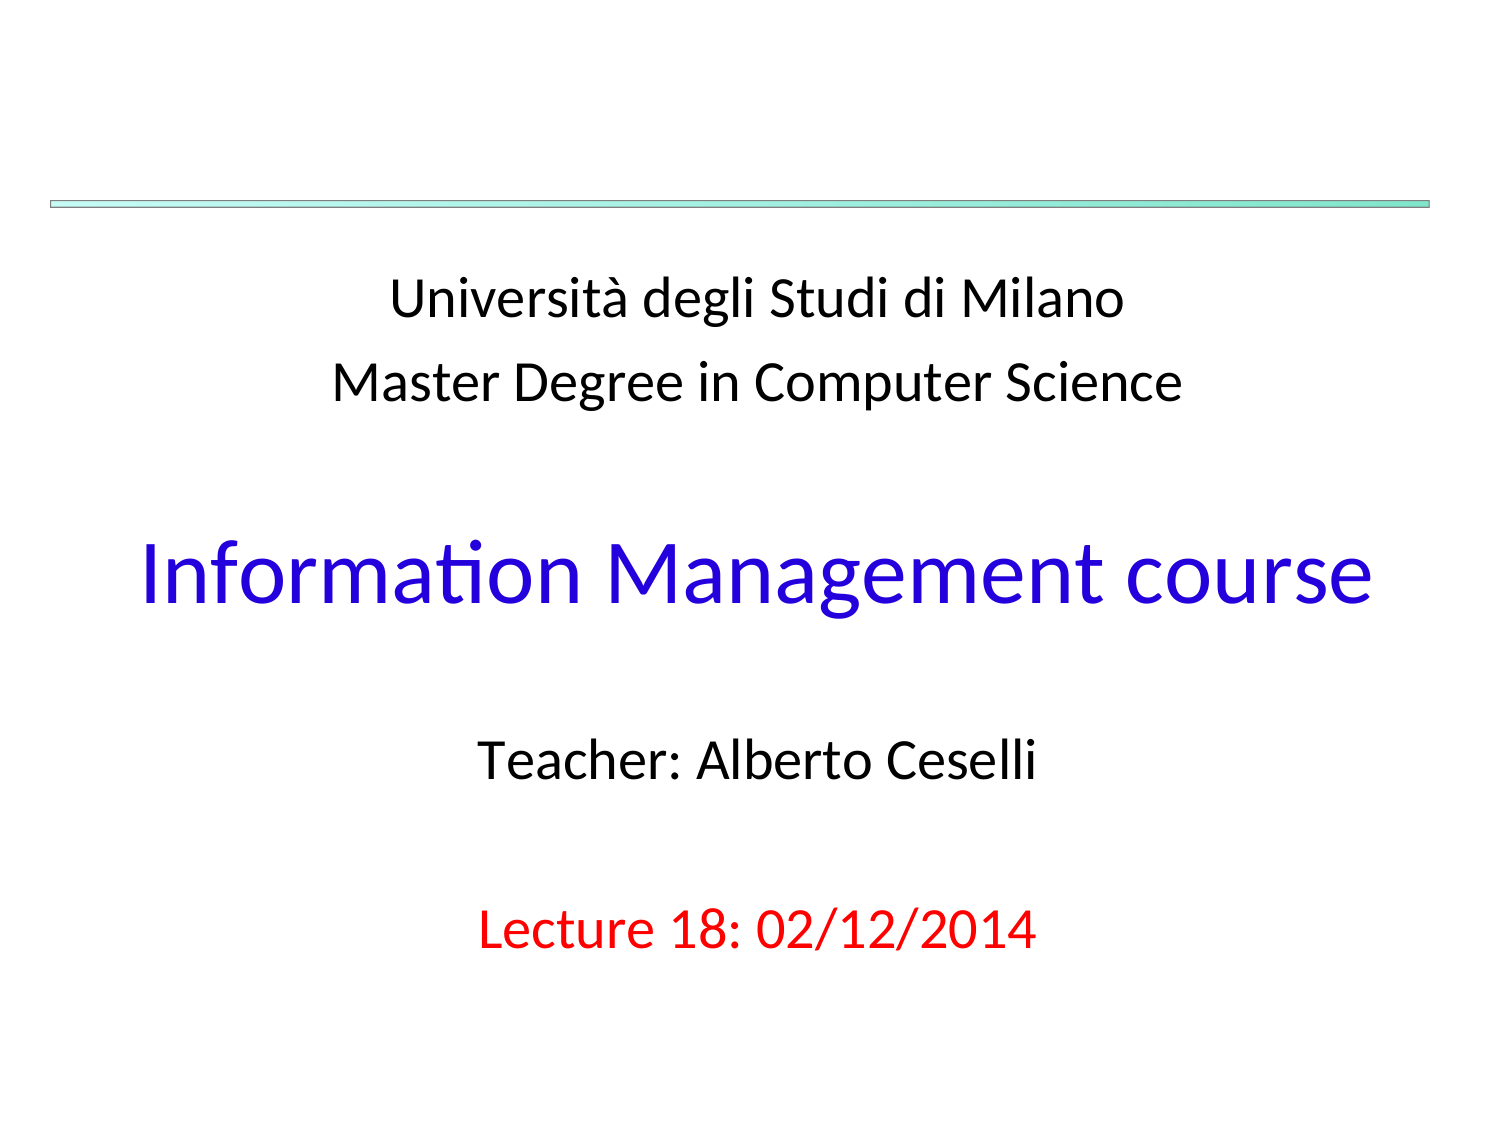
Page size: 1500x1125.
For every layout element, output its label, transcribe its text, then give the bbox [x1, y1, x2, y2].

subtitle Università degli Studi di Milano Master Degree in Computer Science Information Management course Teacher: Alberto Ceselli Lecture 18: 02/12/2014 [124, 55, 1391, 1125]
